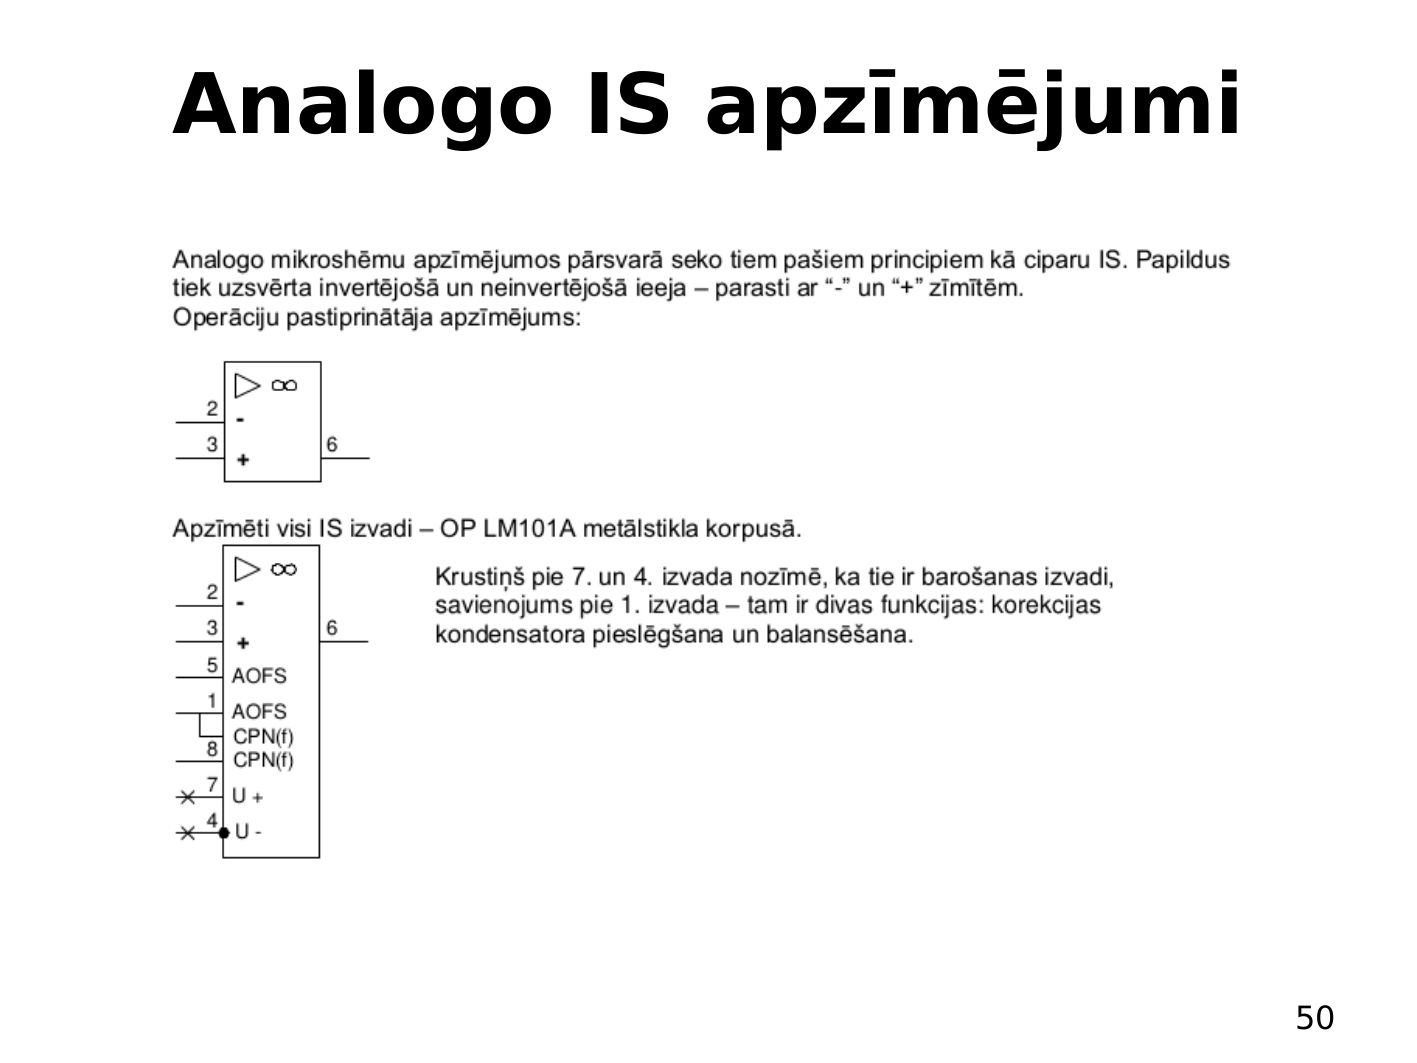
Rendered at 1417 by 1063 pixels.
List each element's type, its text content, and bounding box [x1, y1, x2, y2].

title Analogo IS apzīmējumi [70, 42, 1346, 168]
picture [162, 248, 1254, 865]
